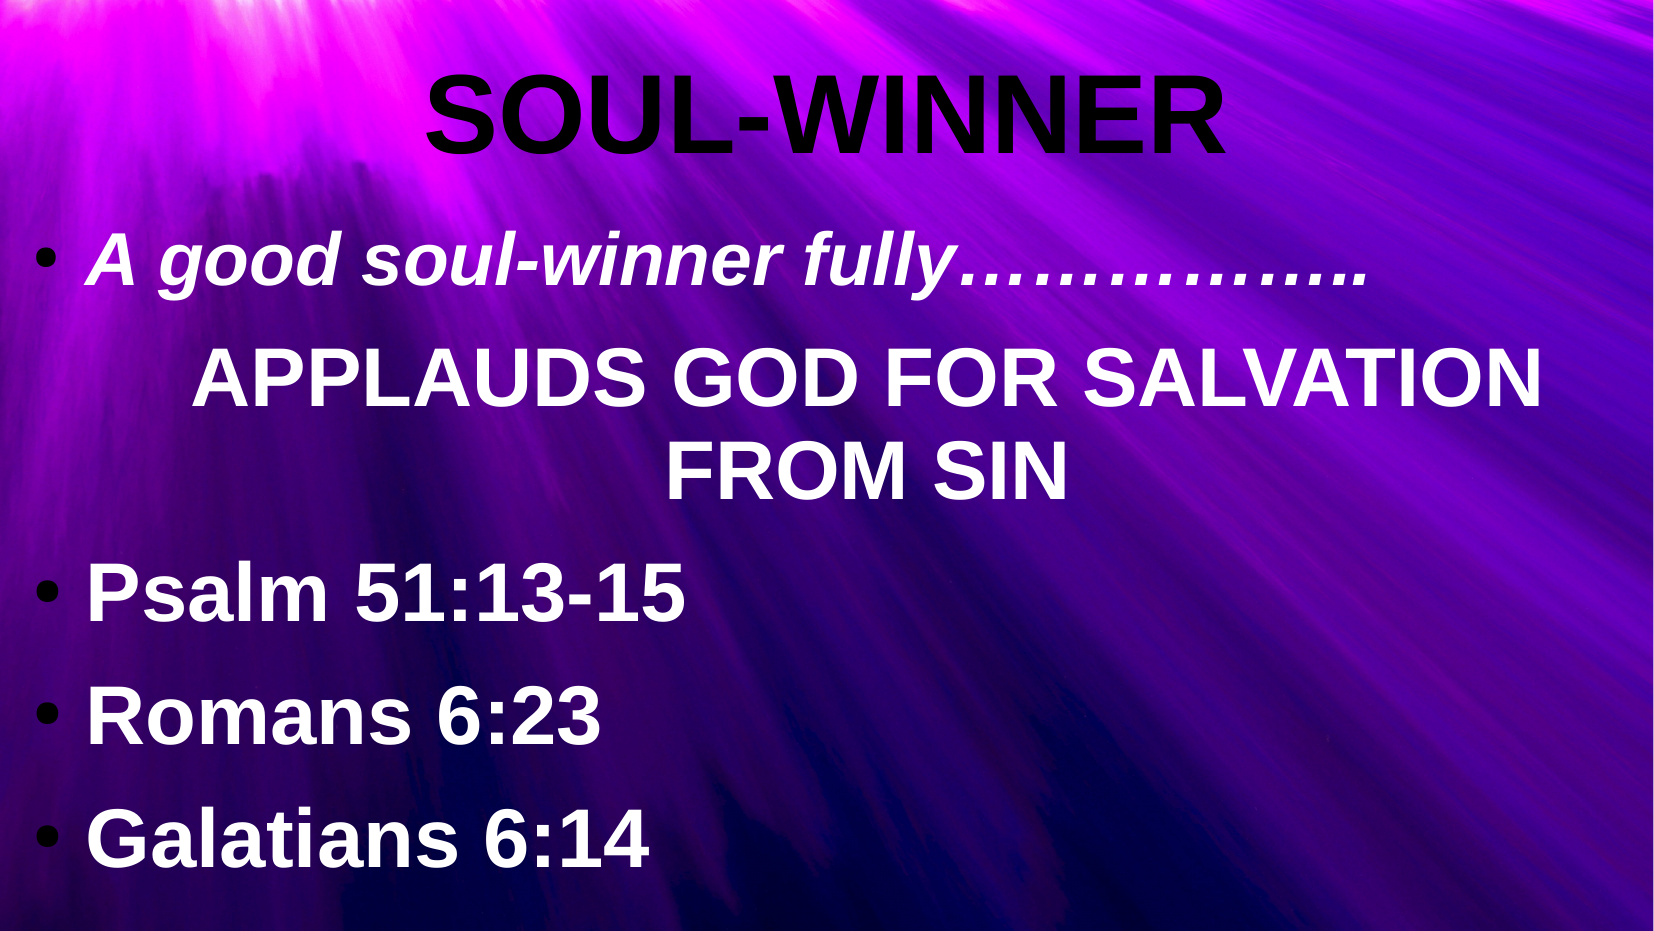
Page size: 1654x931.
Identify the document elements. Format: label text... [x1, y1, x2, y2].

list A good soul-winner fully…………….. APPLAUDS GOD FOR SALVATION FROM SIN Psalm 51:13-15 Romans 6:23 Galatians 6:14 [15, 217, 1651, 922]
title SOUL-WINNER [82, 37, 1571, 193]
picture [0, 0, 1654, 931]
